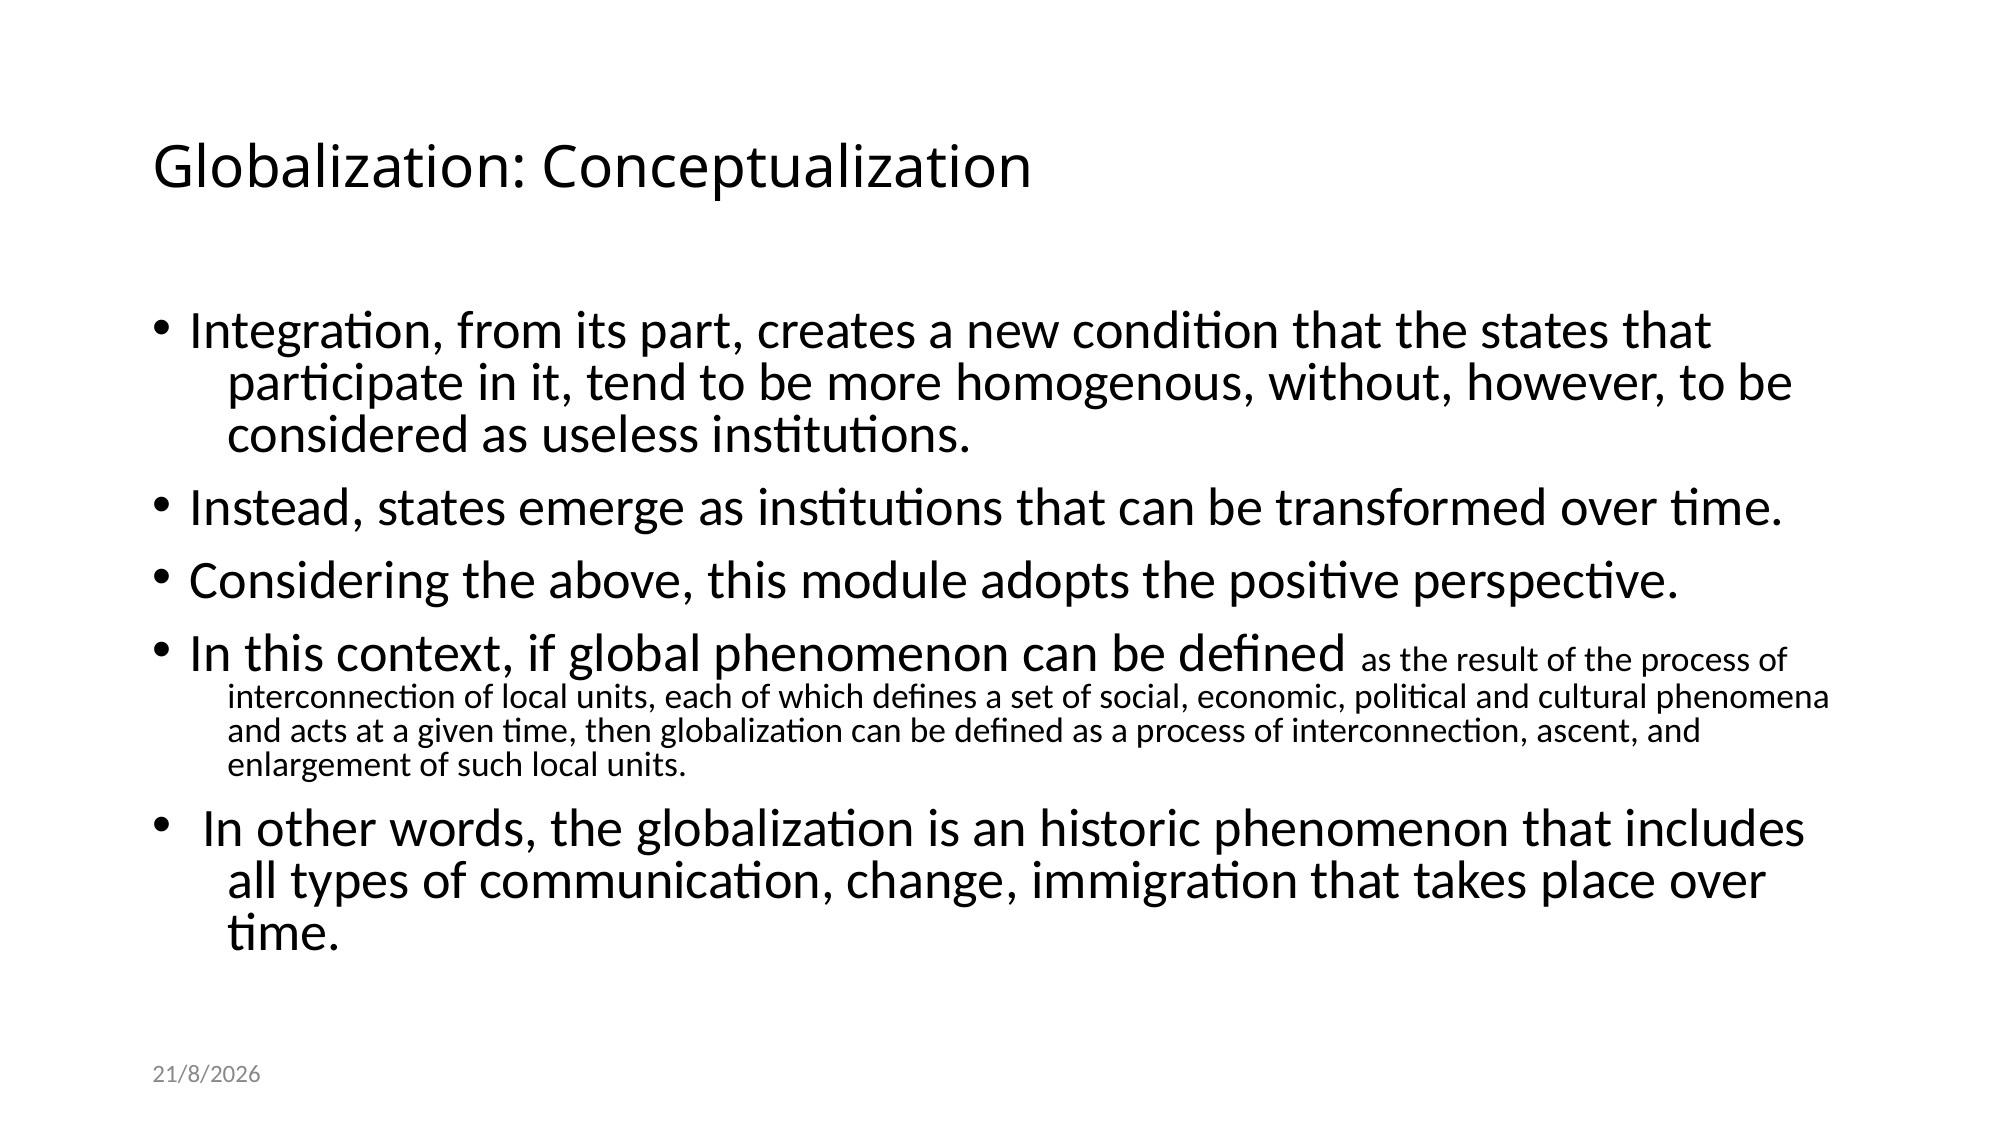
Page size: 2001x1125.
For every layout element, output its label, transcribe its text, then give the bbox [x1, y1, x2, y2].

text_box 15/3/2022 [137, 1042, 588, 1103]
list Integration, from its part, creates a new condition that the states that participate in it, tend to be more homogenous, without, however, to be considered as useless institutions. Instead, states emerge as institutions that can be transformed over time. Considering the above, this module adopts the positive perspective. In this context, if global phenomenon can be defined as the result of the process of interconnection of local units, each of which defines a set of social, economic, political and cultural phenomena and acts at a given time, then globalization can be defined as a process of interconnection, ascent, and enlargement of such local units. In other words, the globalization is an historic phenomenon that includes all types of communication, change, immigration that takes place over time. [137, 299, 1863, 1014]
title Globalization: Conceptualization [137, 59, 1863, 278]
